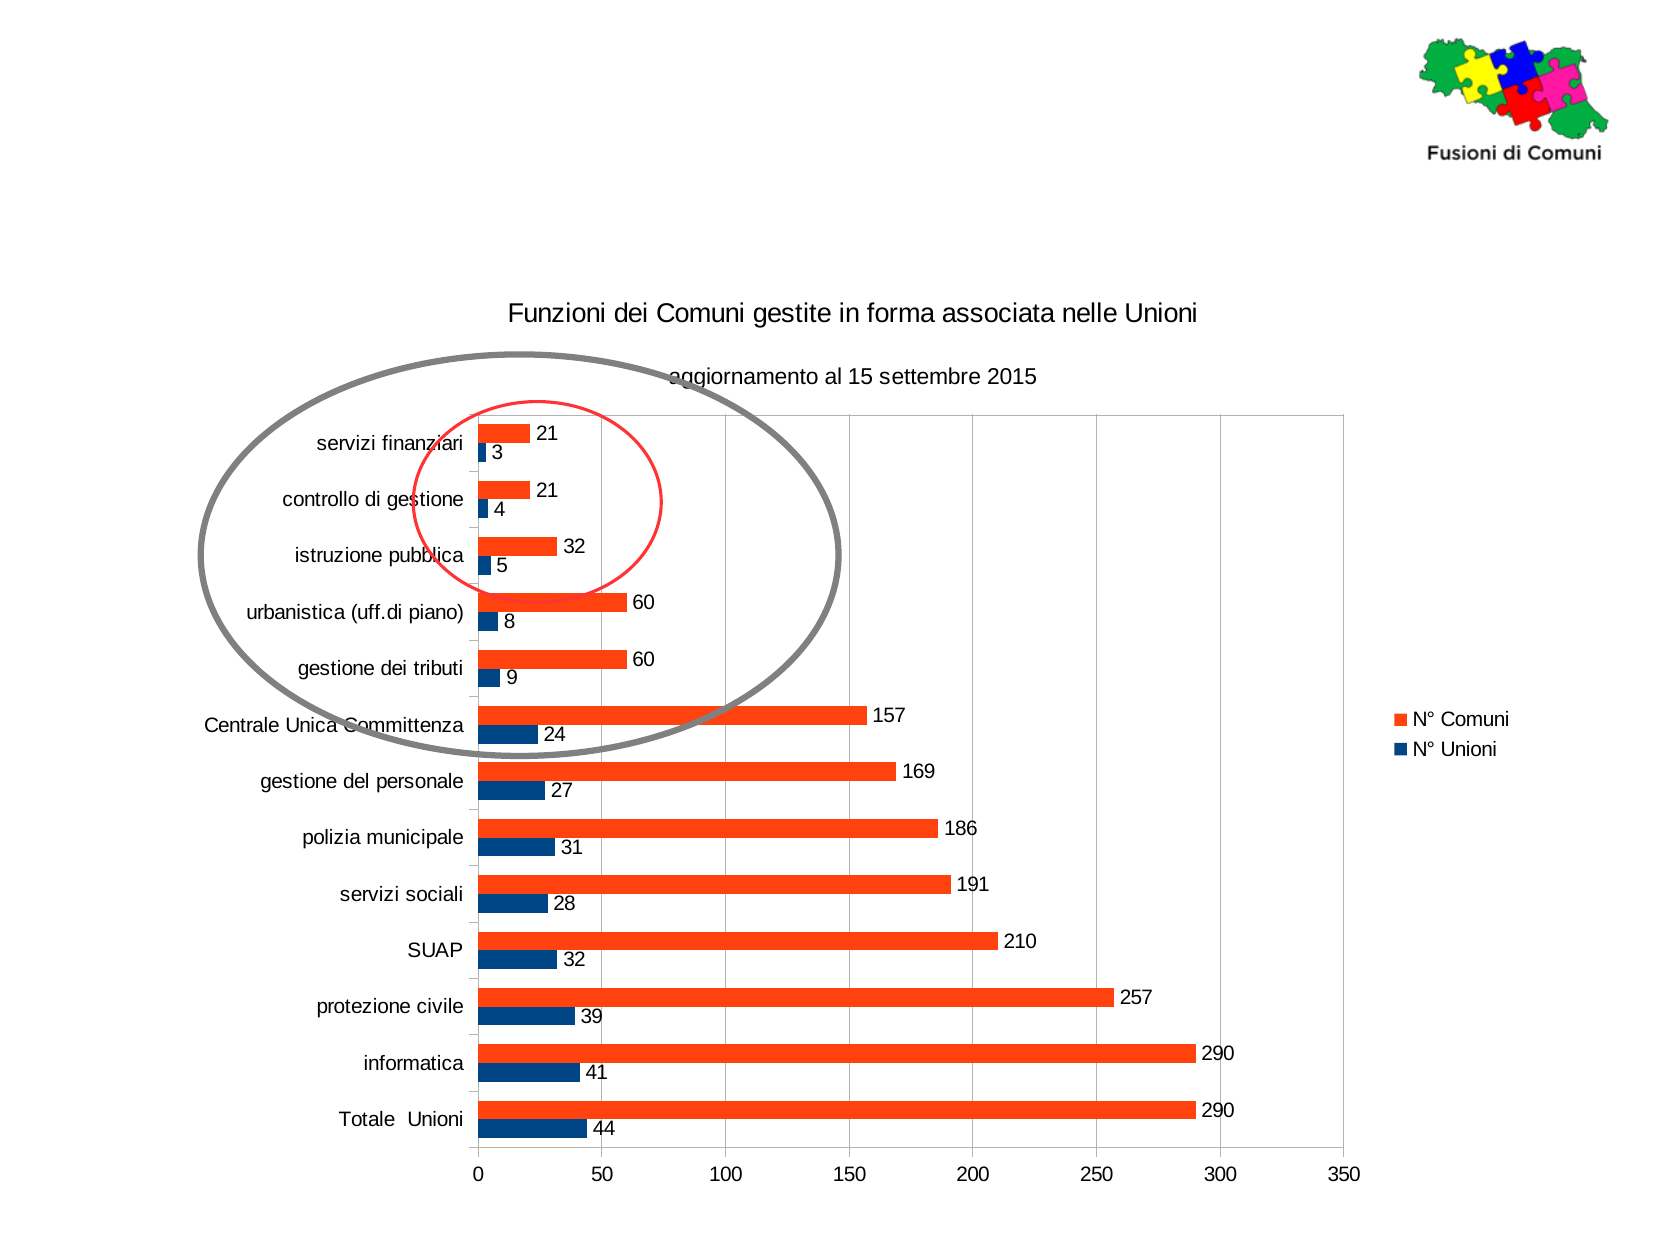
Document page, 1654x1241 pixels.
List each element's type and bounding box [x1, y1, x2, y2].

chart [177, 264, 1529, 1205]
picture [1417, 35, 1611, 165]
